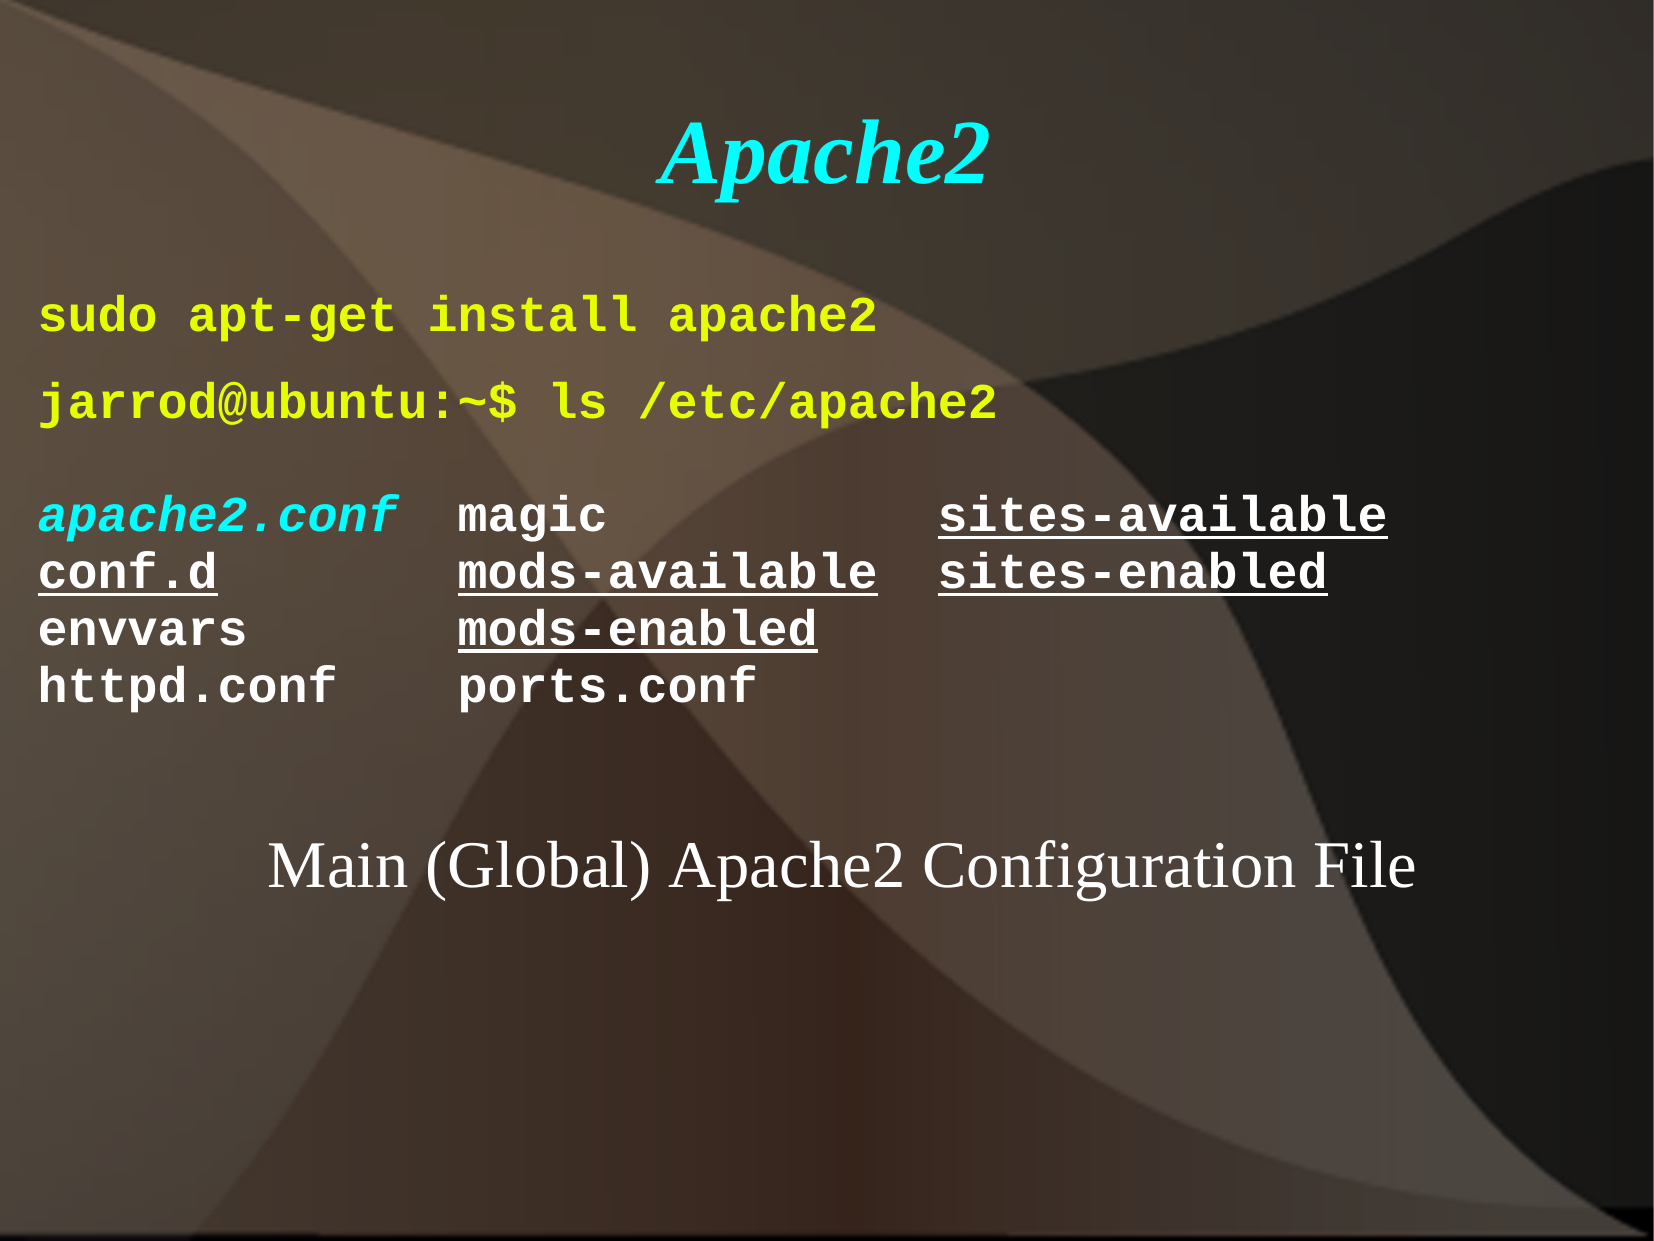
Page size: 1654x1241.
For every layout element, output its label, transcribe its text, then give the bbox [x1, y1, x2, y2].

picture [0, 0, 1654, 1241]
list sudo apt-get install apache2 jarrod@ubuntu:~$ ls /etc/apache2 apache2.conf magic sites-available conf.d mods-available sites-enabled envvars mods-enabled httpd.conf ports.conf Main (Global) Apache2 Configuration File [37, 290, 1651, 1094]
title Apache2 [82, 56, 1571, 250]
